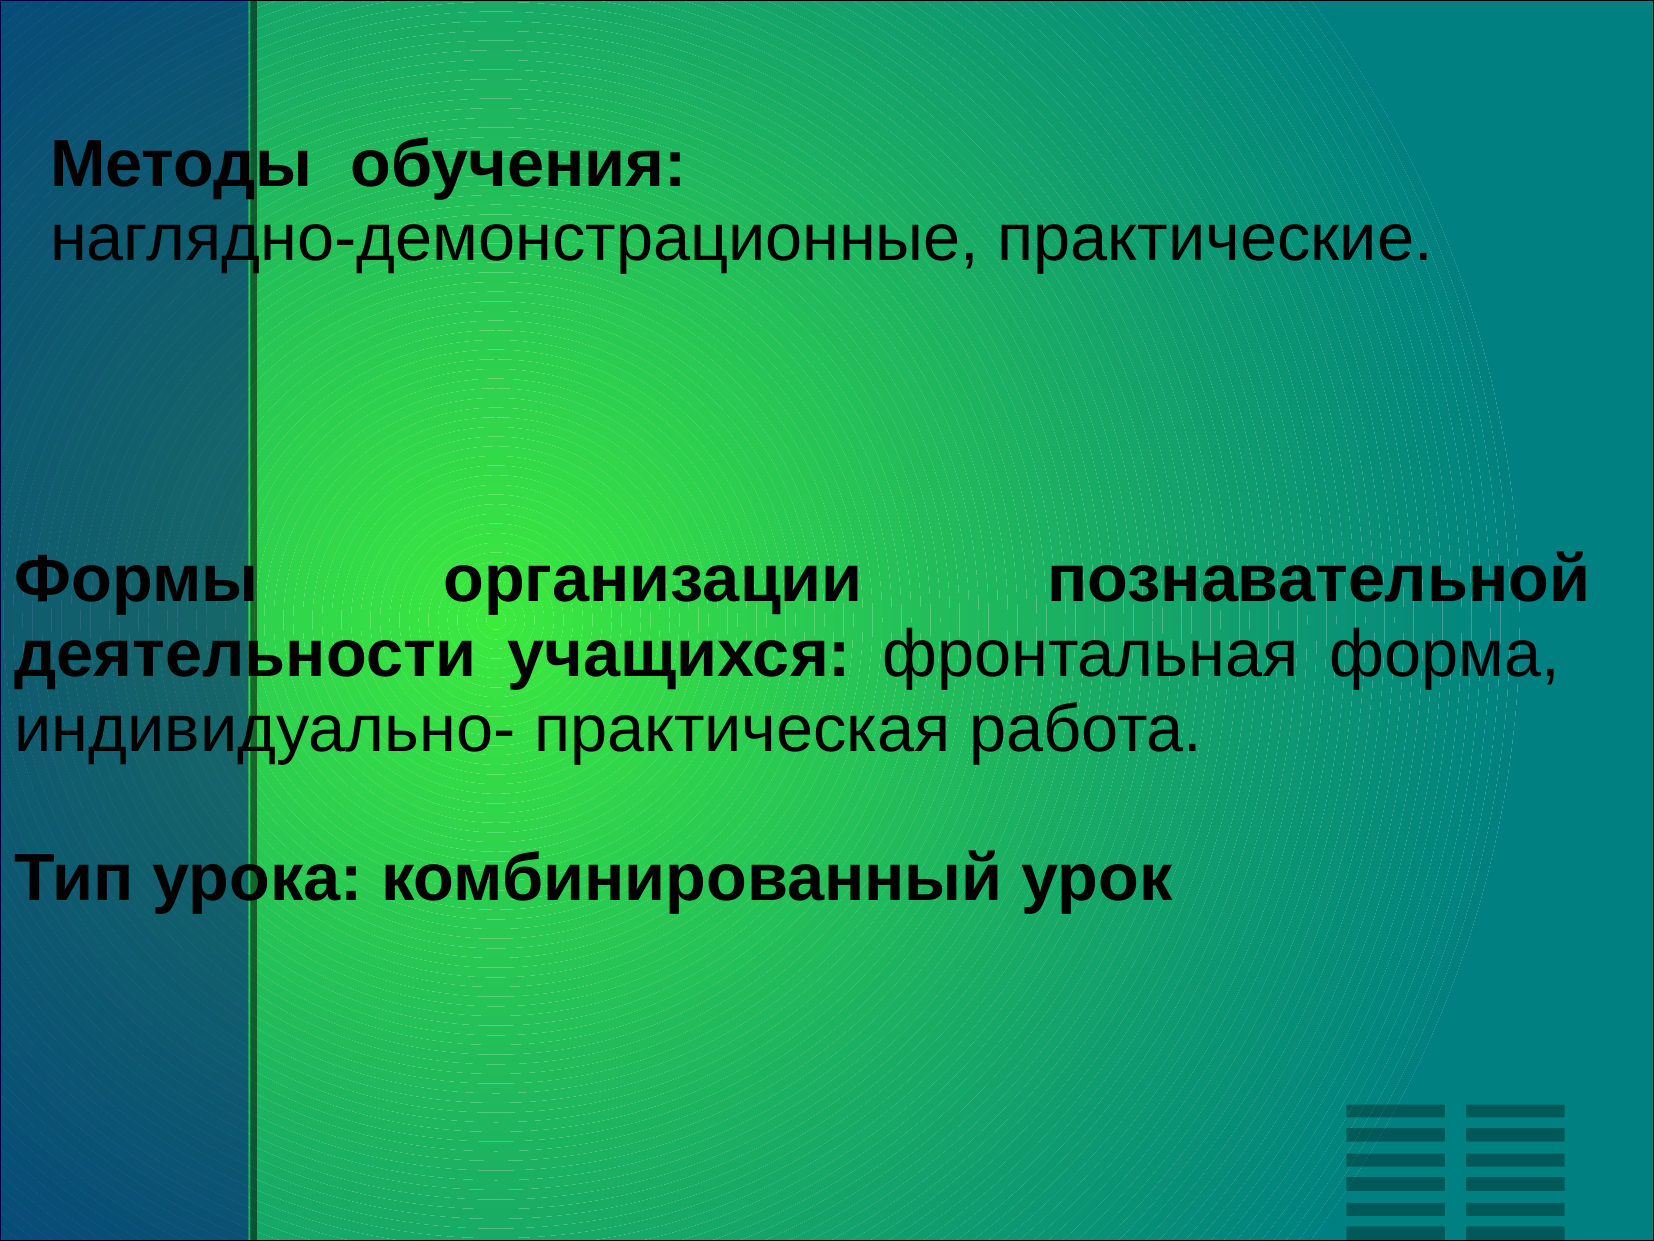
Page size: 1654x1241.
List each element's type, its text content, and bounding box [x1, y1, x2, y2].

text_box Методы обучения: наглядно-демонстрационные, практические. [35, 118, 1625, 1122]
text_box Формы организации познавательной деятельности учащихся: фронтальная форма, индивидуально- практическая работа. Тип урока: комбинированный урок [0, 533, 1606, 1053]
